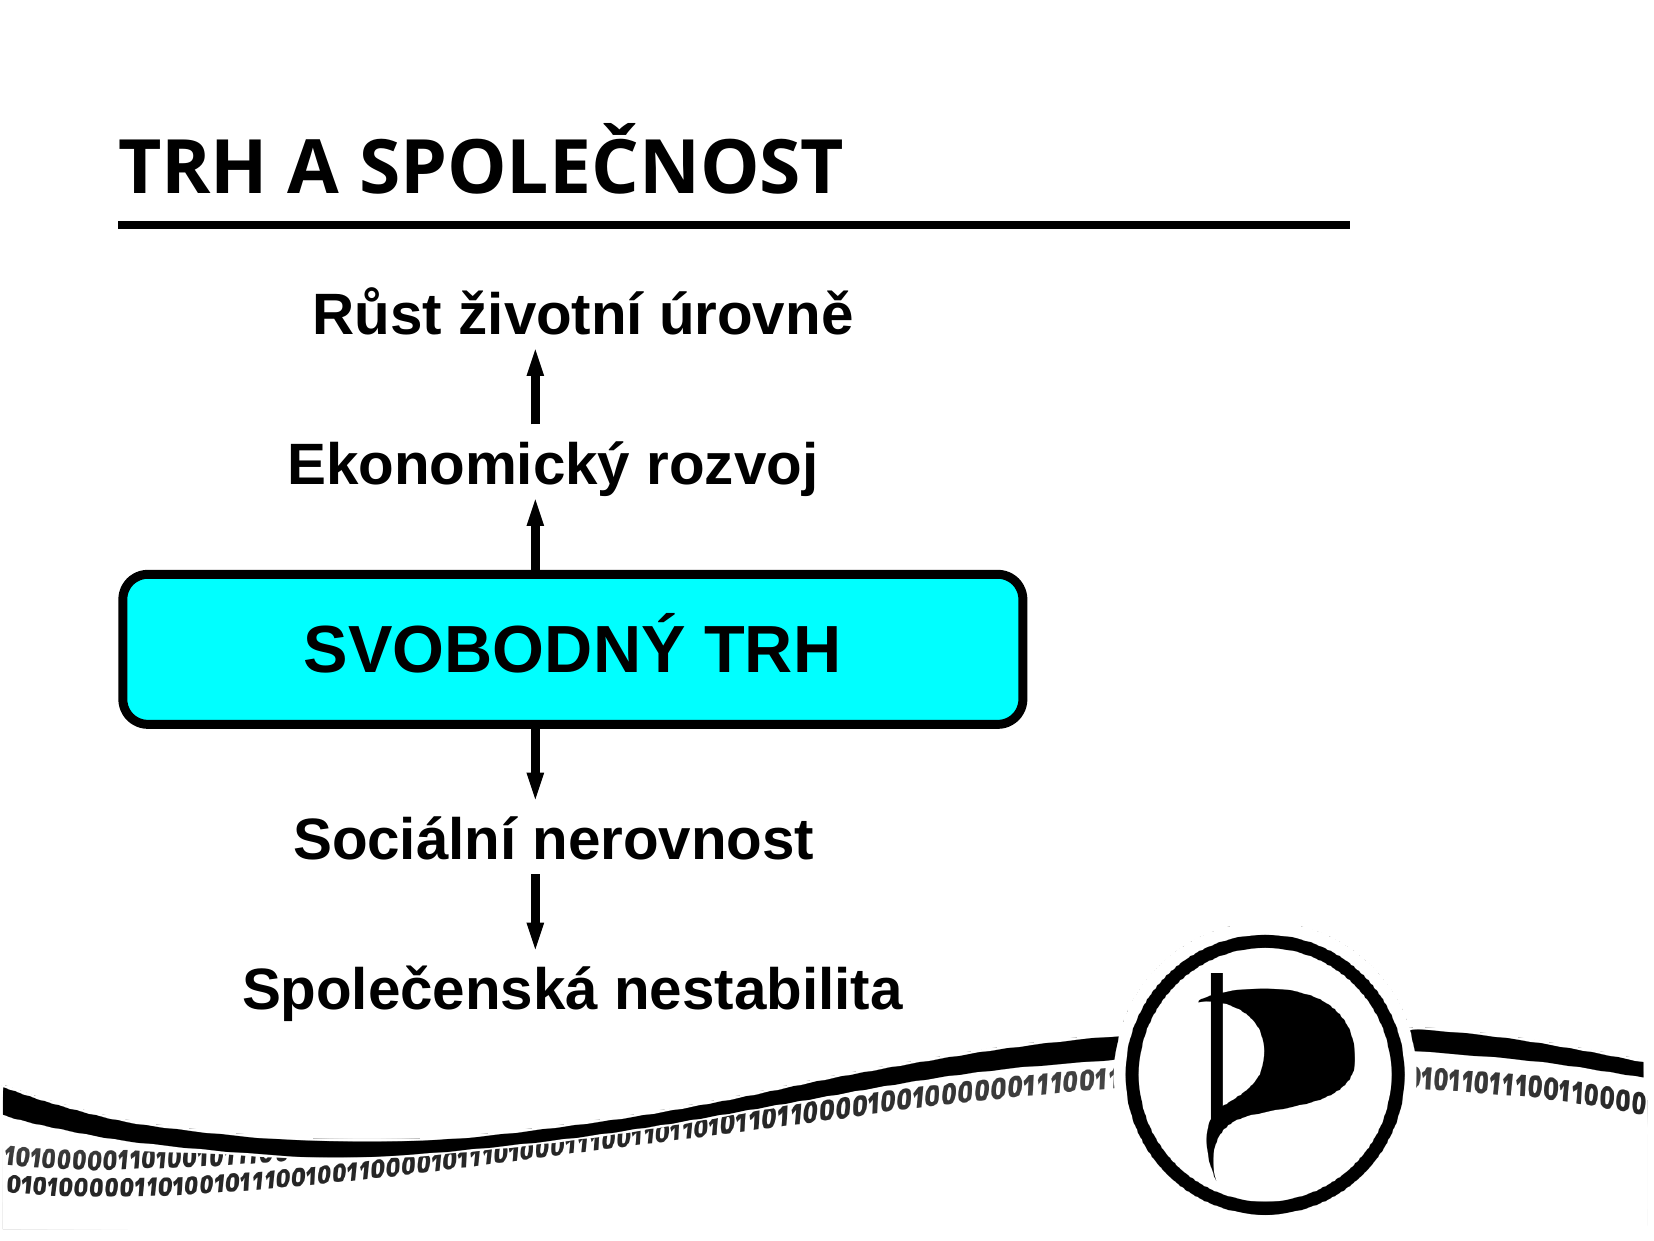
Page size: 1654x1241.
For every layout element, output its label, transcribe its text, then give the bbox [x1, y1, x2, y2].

text_box Růst životní úrovně [272, 274, 911, 355]
title TRH A SPOLEČNOST [118, 22, 1576, 216]
text_box SVOBODNÝ TRH [122, 574, 1023, 725]
text_box Sociální nerovnost [235, 799, 873, 880]
picture [0, 922, 1648, 1230]
text_box Společenská nestabilita [160, 949, 986, 1030]
text_box Ekonomický rozvoj [272, 424, 911, 505]
